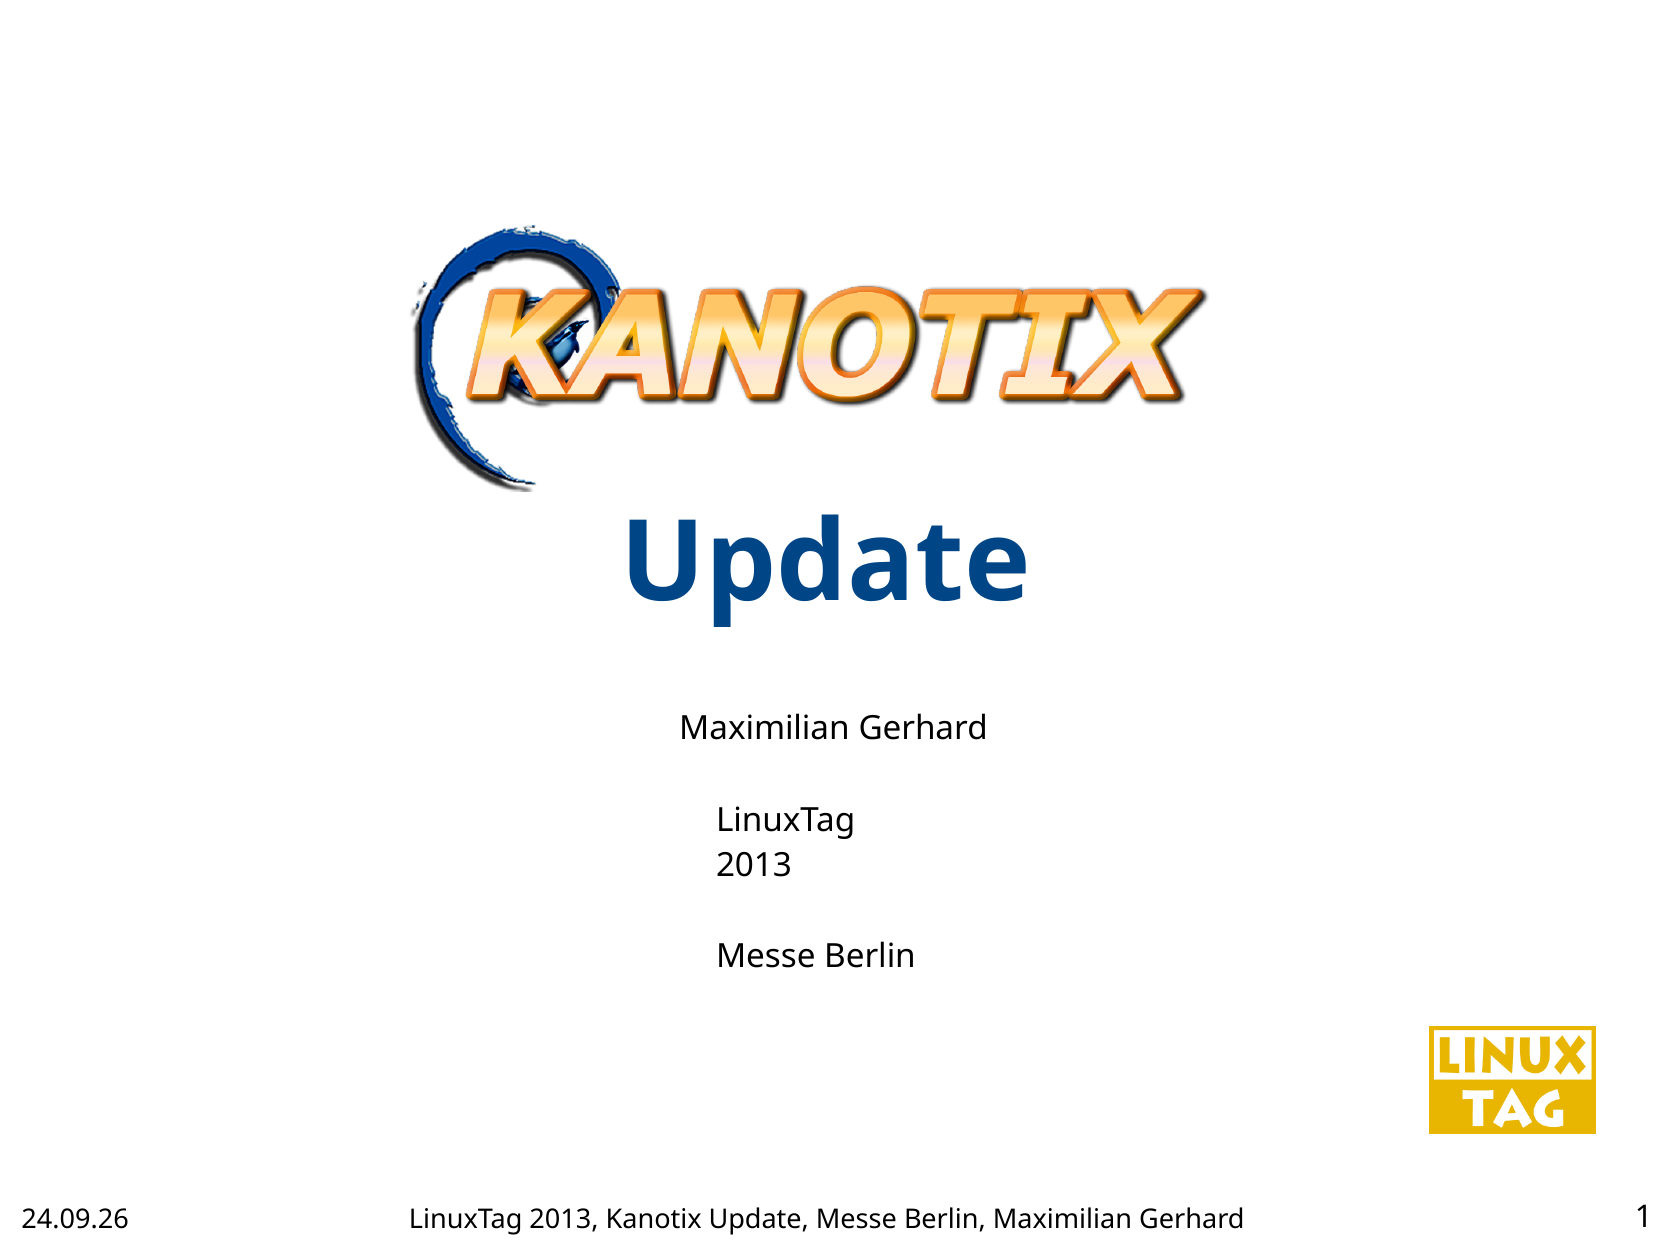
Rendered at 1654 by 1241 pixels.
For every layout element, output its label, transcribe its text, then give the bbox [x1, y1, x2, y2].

picture [374, 156, 1244, 562]
text_box LinuxTag 2013 Messe Berlin [701, 788, 953, 958]
text_box LinuxTag 2013, Kanotix Update, Messe Berlin, Maximilian Gerhard [265, 1192, 1388, 1239]
text_box Update [605, 472, 1152, 619]
text_box <Nummer> [1449, 1186, 1654, 1238]
picture [1429, 1026, 1596, 1134]
text_box Maximilian Gerhard [664, 696, 1020, 756]
text_box 25.05.13 [6, 1192, 157, 1239]
